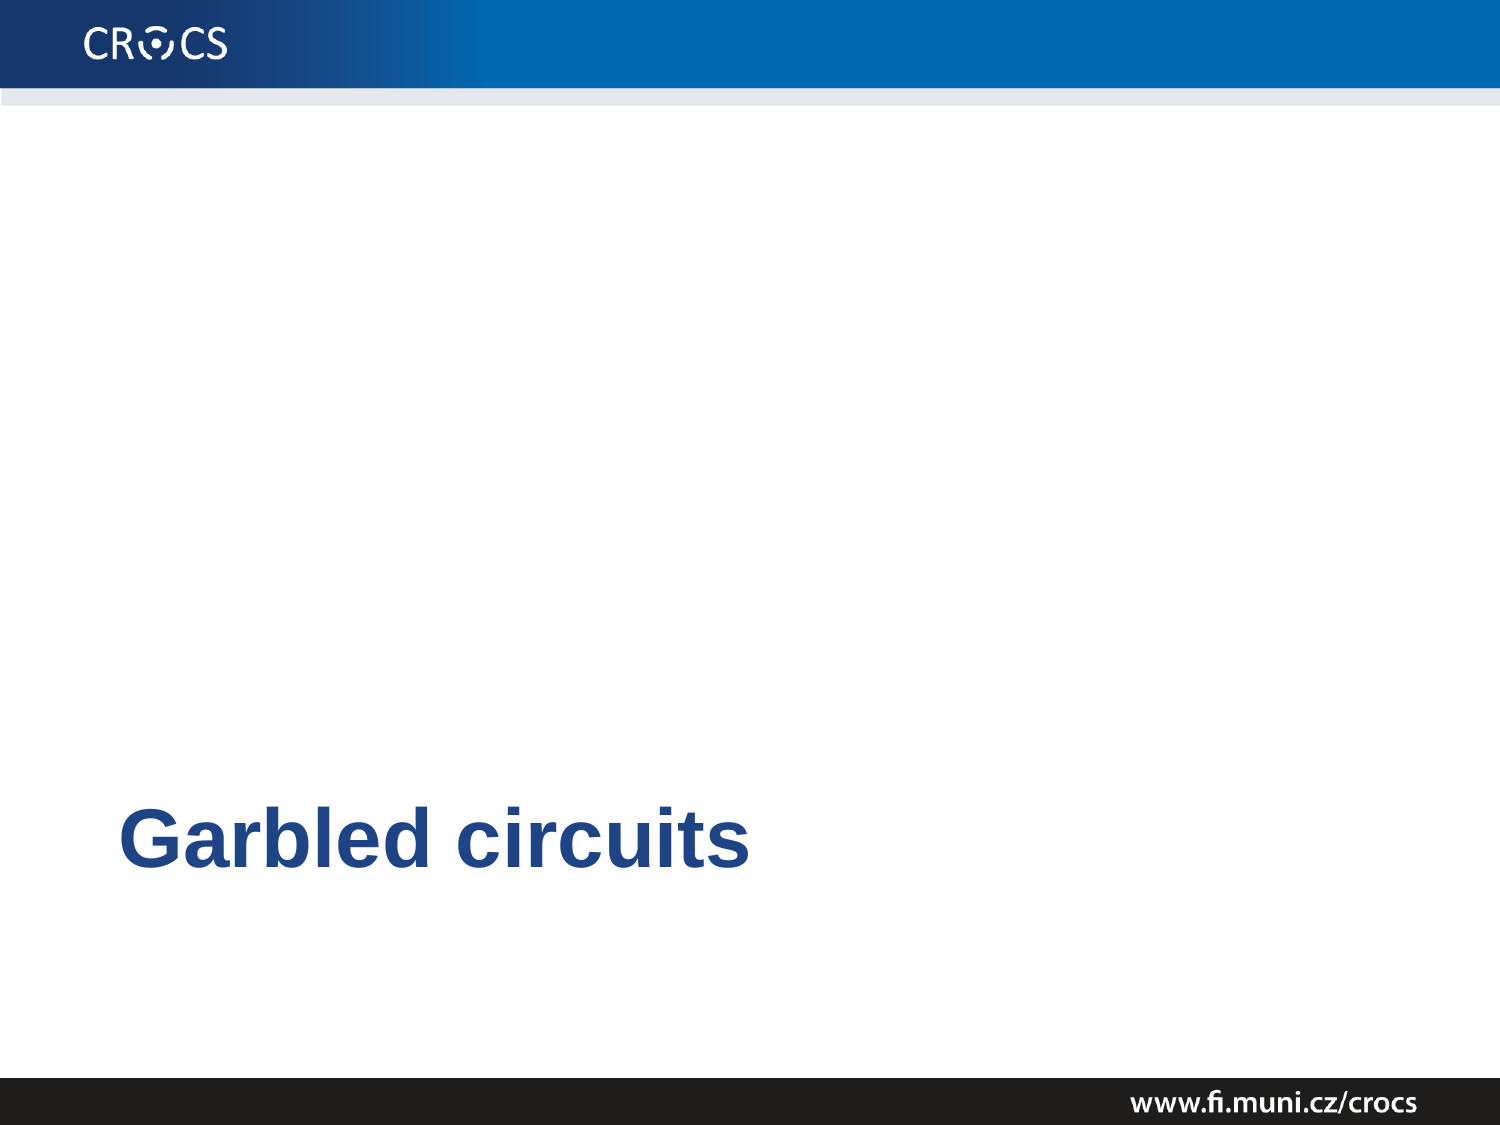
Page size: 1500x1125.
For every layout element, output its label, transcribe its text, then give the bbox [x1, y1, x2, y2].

picture [0, 0, 1500, 1125]
text_box Garbled circuits [118, 722, 1424, 947]
